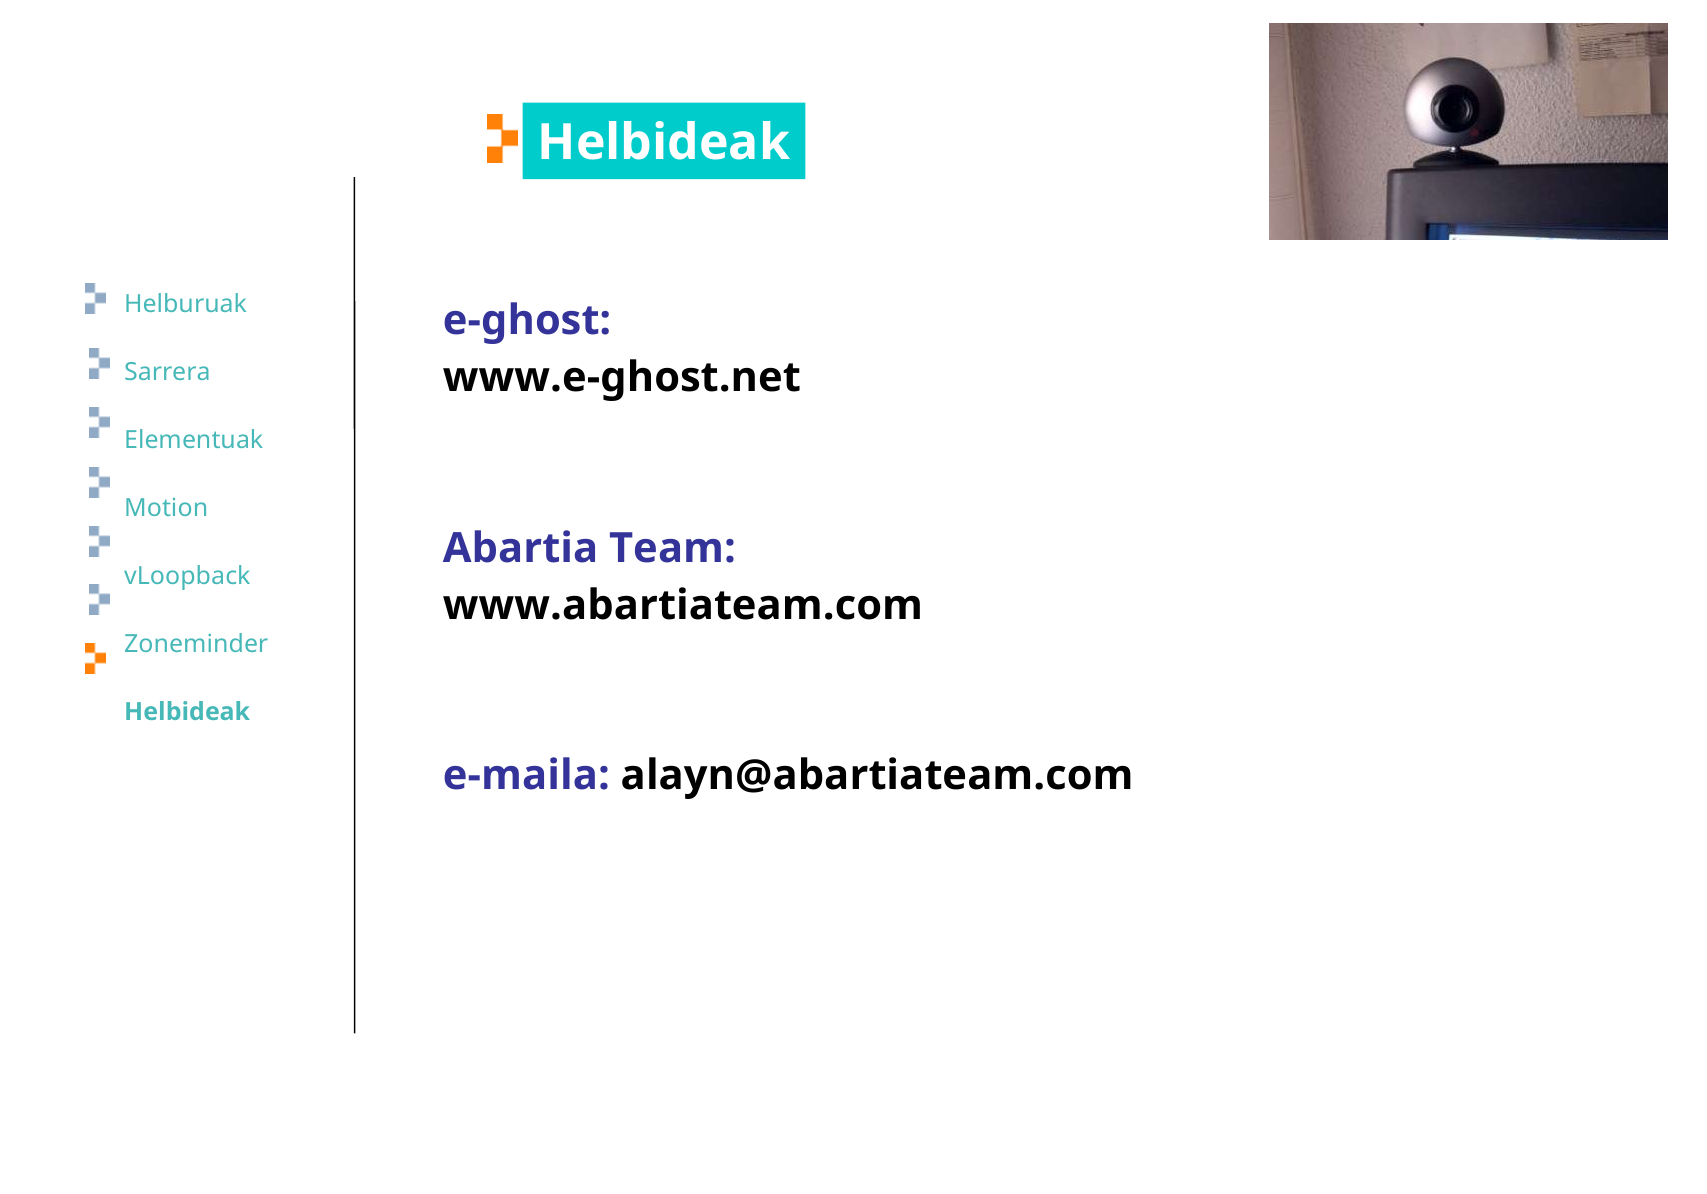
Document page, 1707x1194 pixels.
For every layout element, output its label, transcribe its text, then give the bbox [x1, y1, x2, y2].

picture [89, 467, 110, 498]
text_box e-ghost: www.e-ghost.net Abartia Team: www.abartiateam.com e-maila: alayn@abartiateam.com [428, 281, 1634, 811]
picture [487, 114, 518, 163]
text_box Helburuak Sarrera Elementuak Motion vLoopback Zoneminder Helbideak [109, 277, 370, 770]
picture [89, 407, 110, 438]
picture [89, 348, 110, 379]
text_box Helbideak [522, 102, 806, 180]
picture [85, 283, 106, 314]
picture [89, 584, 110, 615]
picture [85, 643, 106, 674]
picture [89, 526, 110, 557]
picture [1269, 23, 1668, 240]
